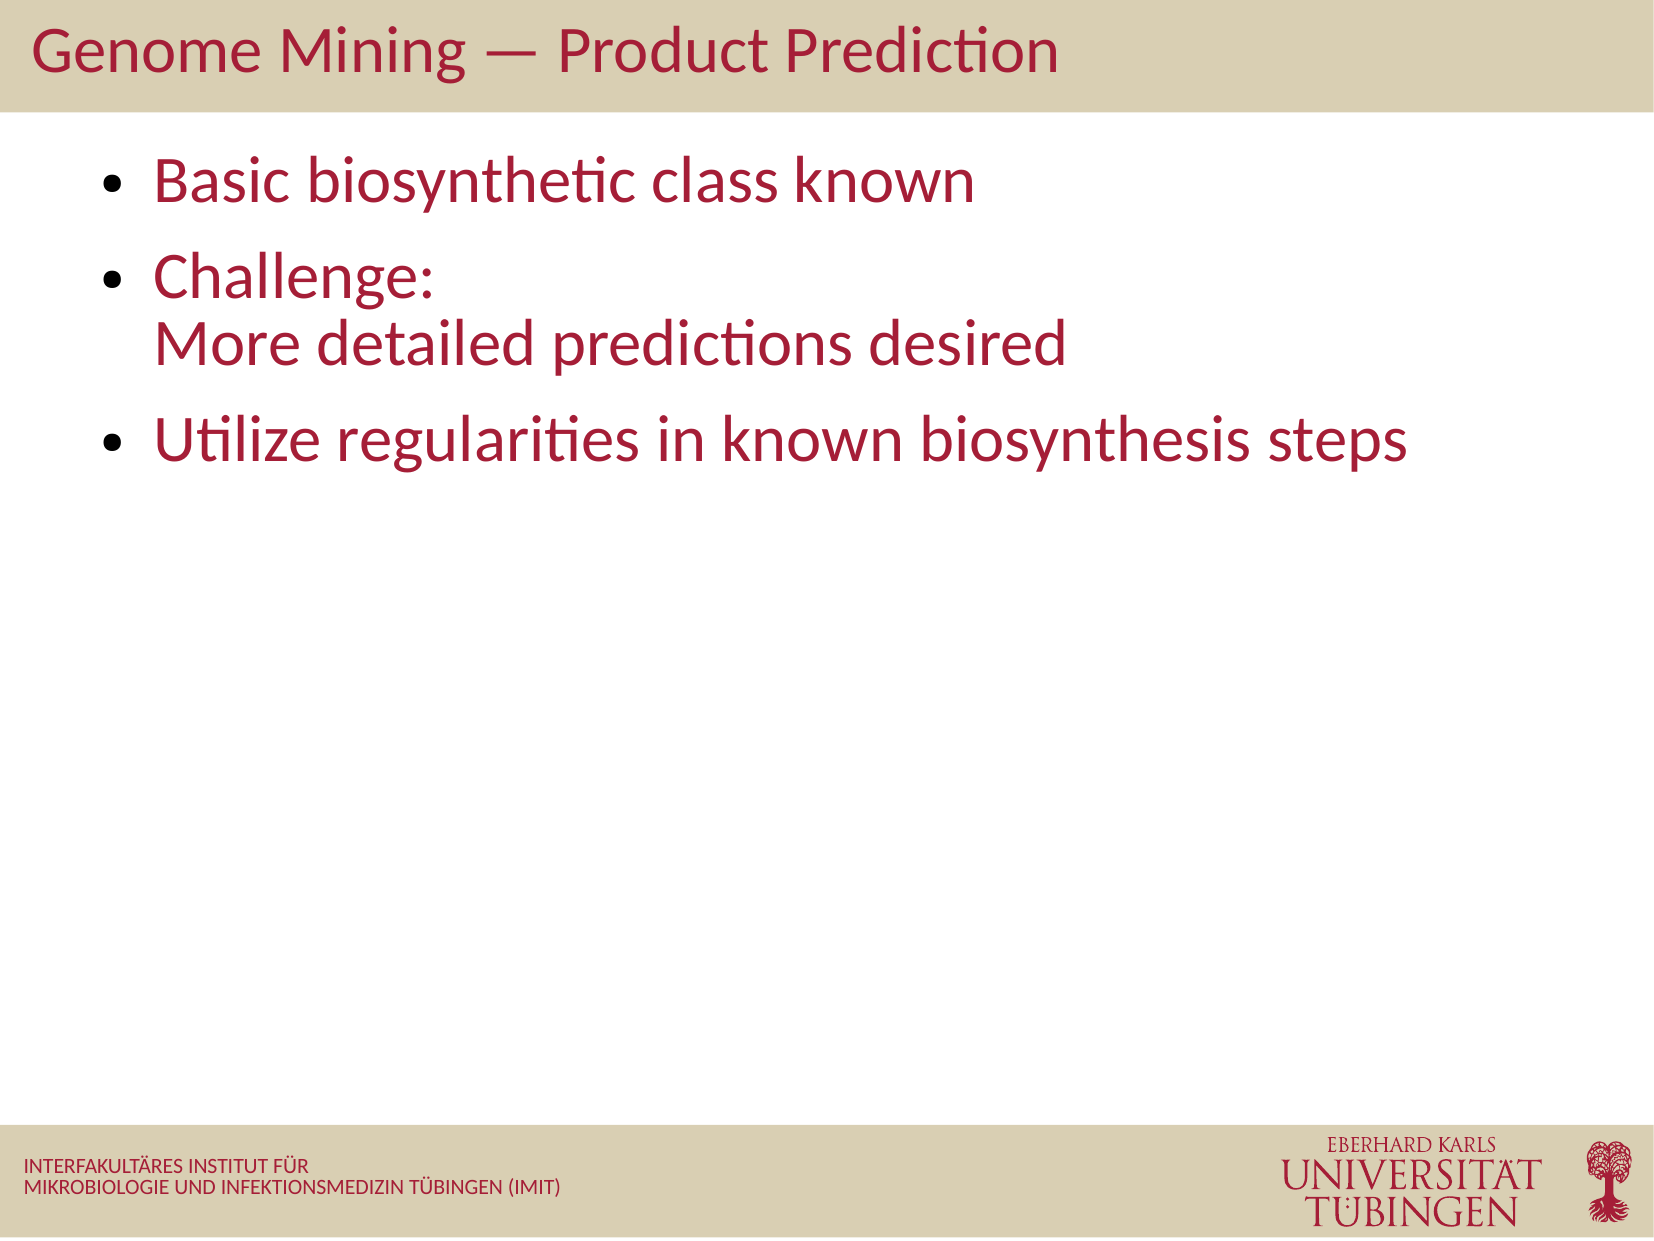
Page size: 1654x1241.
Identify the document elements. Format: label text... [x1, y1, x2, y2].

list Basic biosynthetic class known Challenge: More detailed predictions desired Utilize regularities in known biosynthesis steps [82, 152, 1571, 872]
title Genome Mining — Product Prediction [31, 0, 1374, 113]
